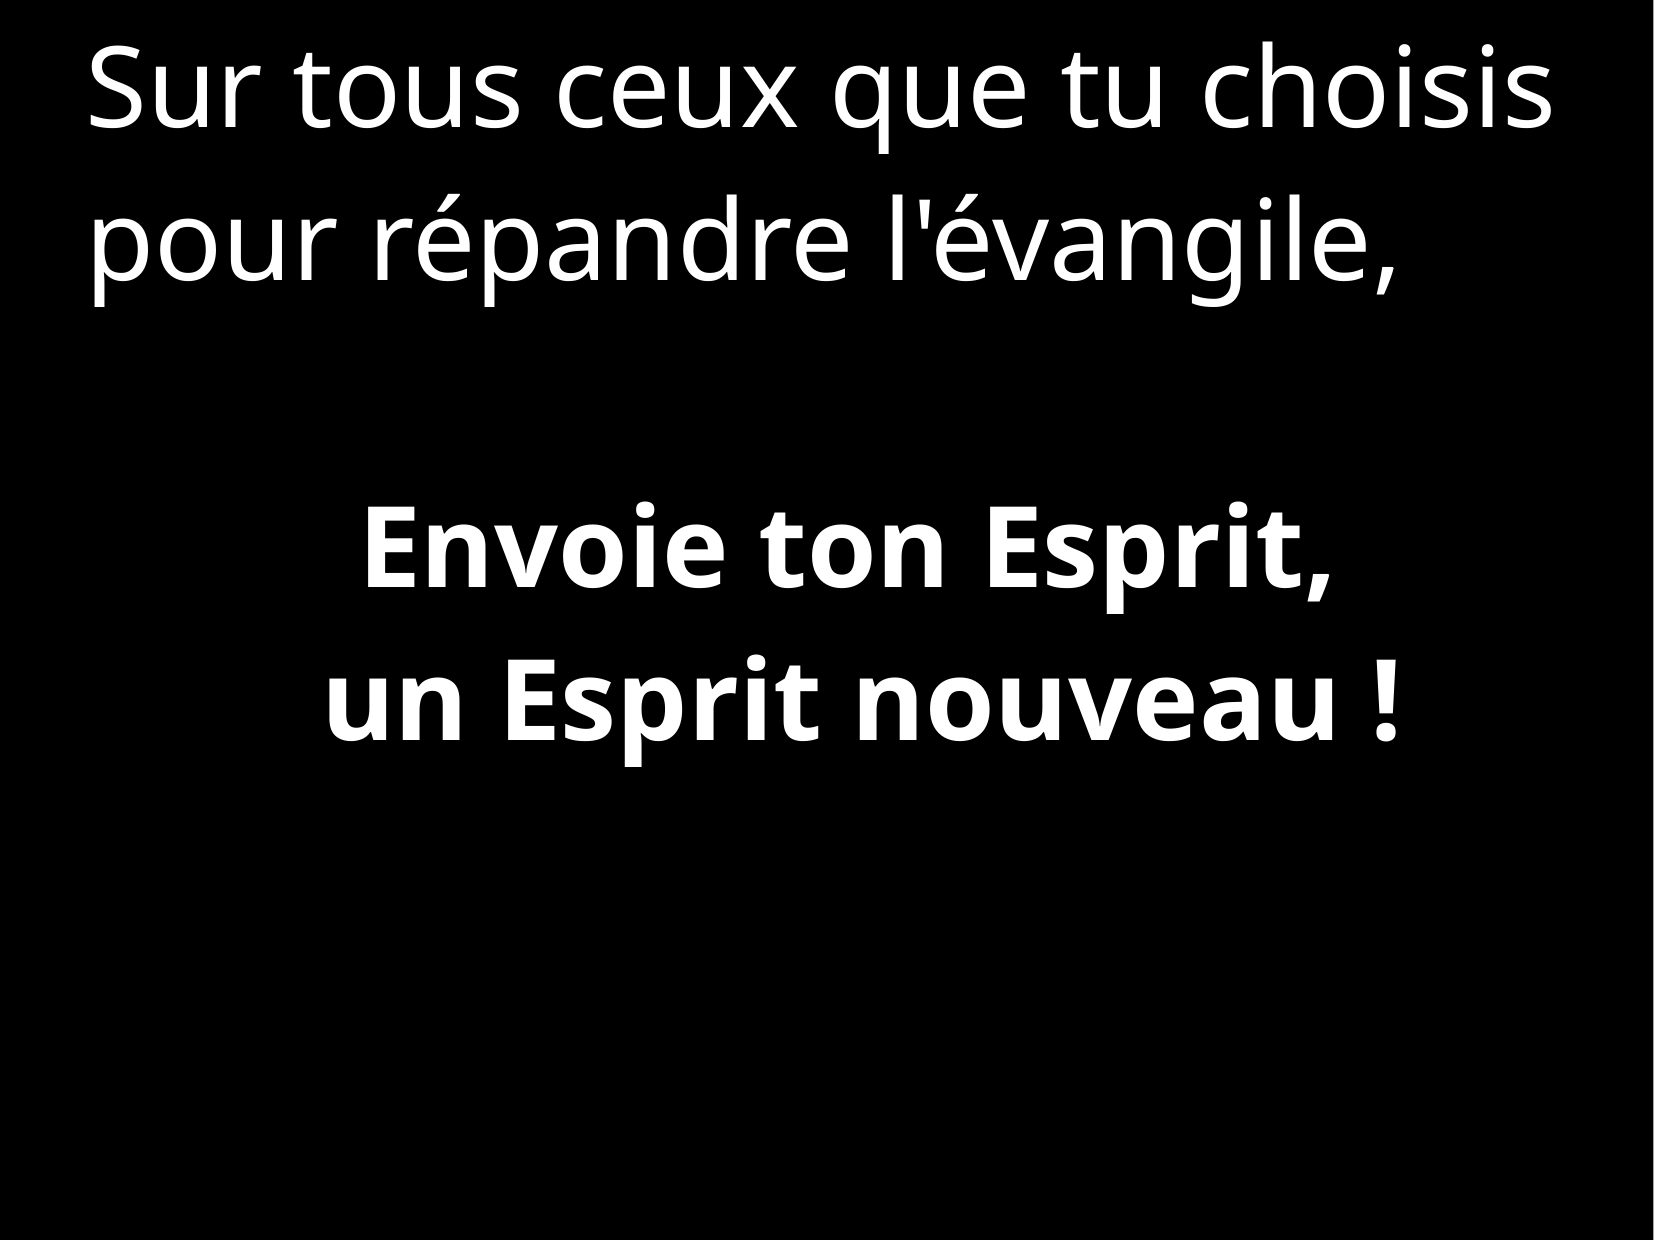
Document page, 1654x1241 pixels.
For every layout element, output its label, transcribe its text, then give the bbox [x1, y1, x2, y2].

text_box Sur tous ceux que tu choisis pour répandre l'évangile, Envoie ton Esprit, un Esprit nouveau ! [0, 0, 1654, 1241]
